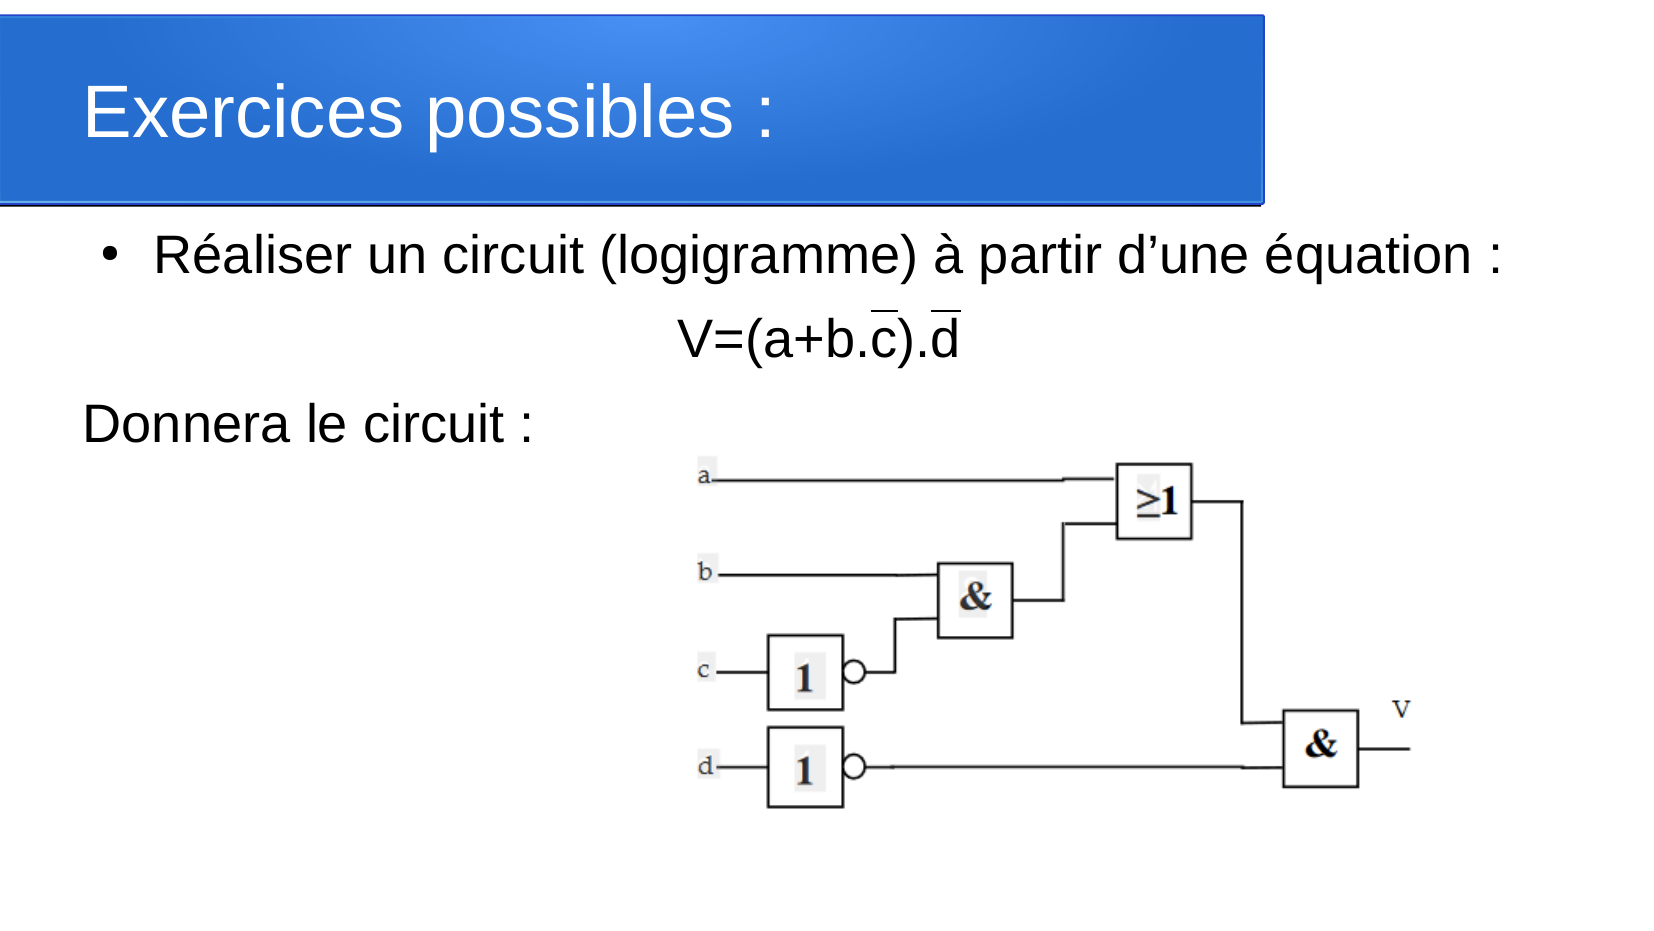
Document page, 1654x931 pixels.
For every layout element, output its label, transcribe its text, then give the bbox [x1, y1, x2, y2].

title Exercices possibles : [82, 35, 1235, 189]
picture [690, 452, 1430, 815]
list Réaliser un circuit (logigramme) à partir d’une équation : V=(a+b.c).d Donnera le circuit : [82, 224, 1571, 764]
